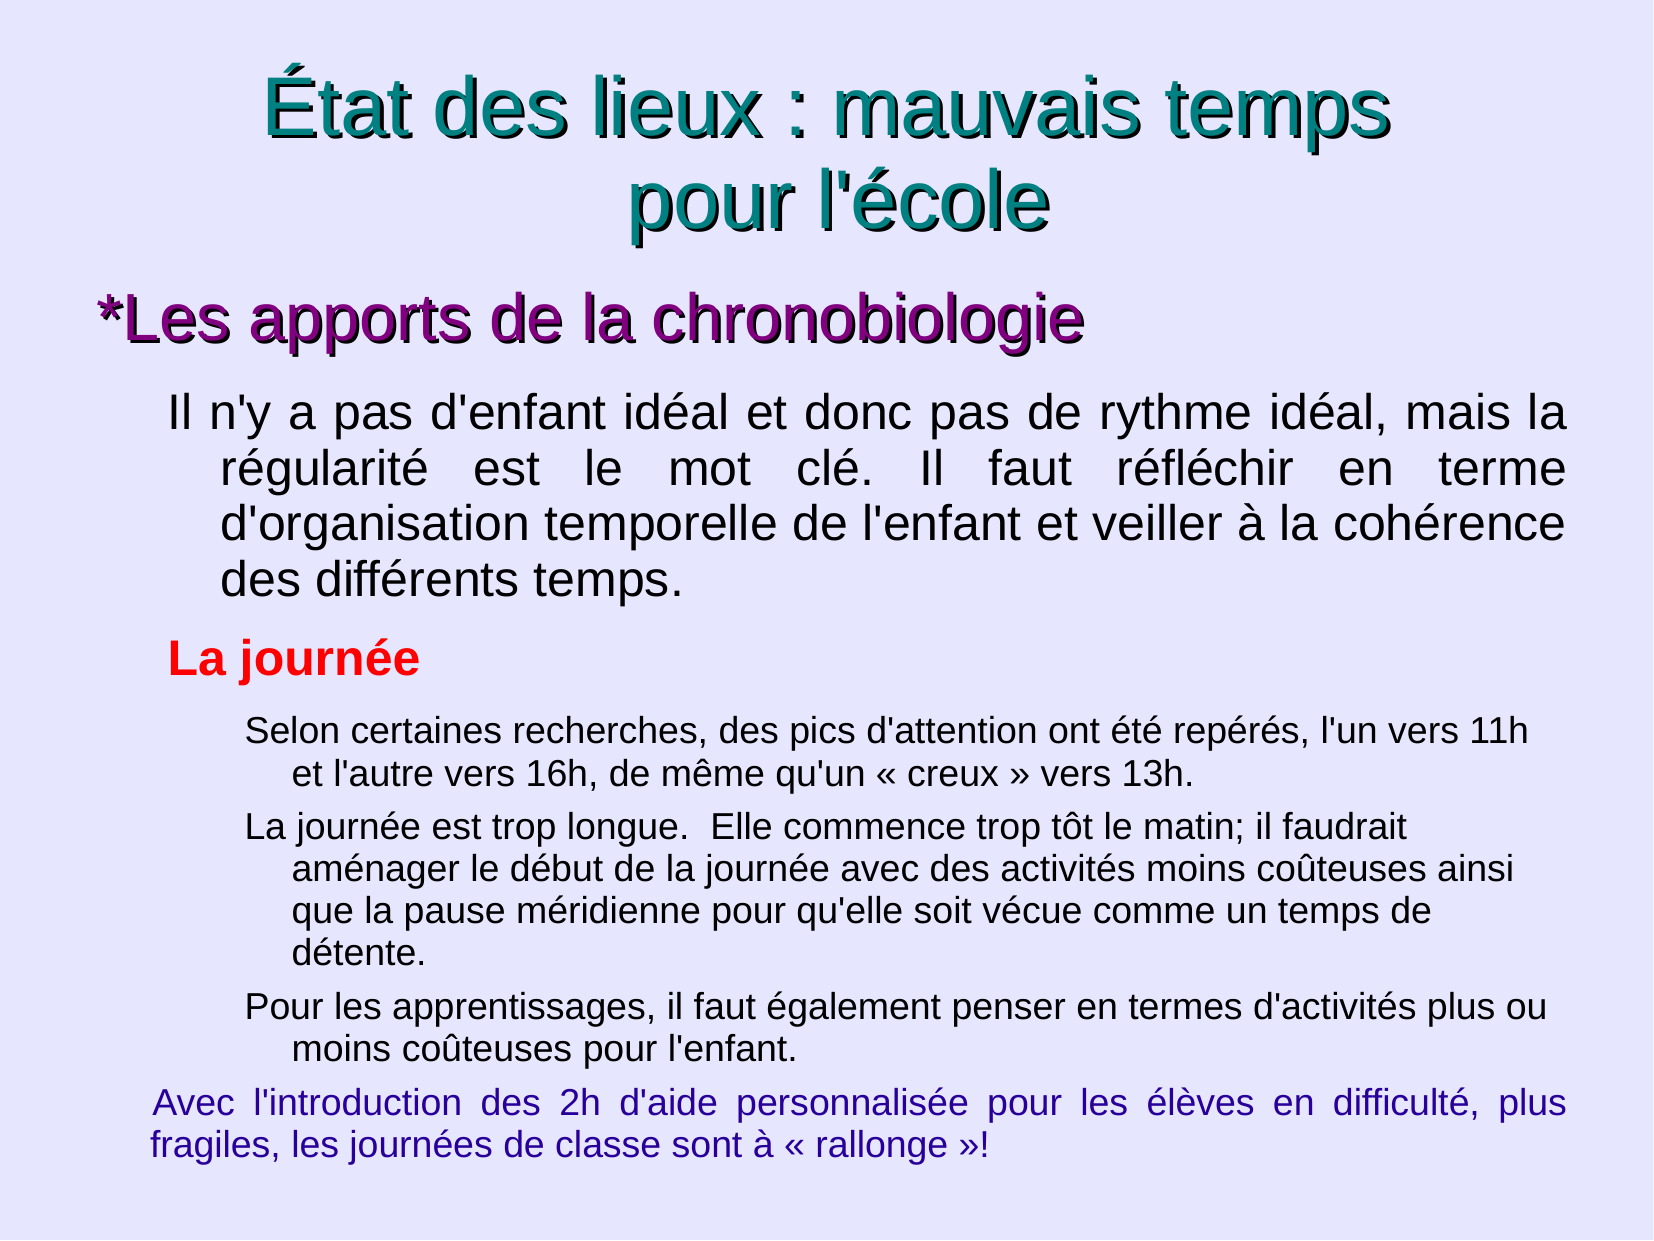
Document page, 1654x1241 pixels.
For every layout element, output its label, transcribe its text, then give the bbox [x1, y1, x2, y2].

title État des lieux : mauvais temps pour l'école [82, 56, 1571, 250]
list *Les apports de la chronobiologie Il n'y a pas d'enfant idéal et donc pas de rythme idéal, mais la régularité est le mot clé. Il faut réfléchir en terme d'organisation temporelle de l'enfant et veiller à la cohérence des différents temps. La journée Selon certaines recherches, des pics d'attention ont été repérés, l'un vers 11h et l'autre vers 16h, de même qu'un « creux » vers 13h. La journée est trop longue. Elle commence trop tôt le matin; il faudrait aménager le début de la journée avec des activités moins coûteuses ainsi que la pause méridienne pour qu'elle soit vécue comme un temps de détente. Pour les apprentissages, il faut également penser en termes d'activités plus ou moins coûteuses pour l'enfant. Avec l'introduction des 2h d'aide personnalisée pour les élèves en difficulté, plus fragiles, les journées de classe sont à « rallonge »! [79, 279, 1568, 1211]
